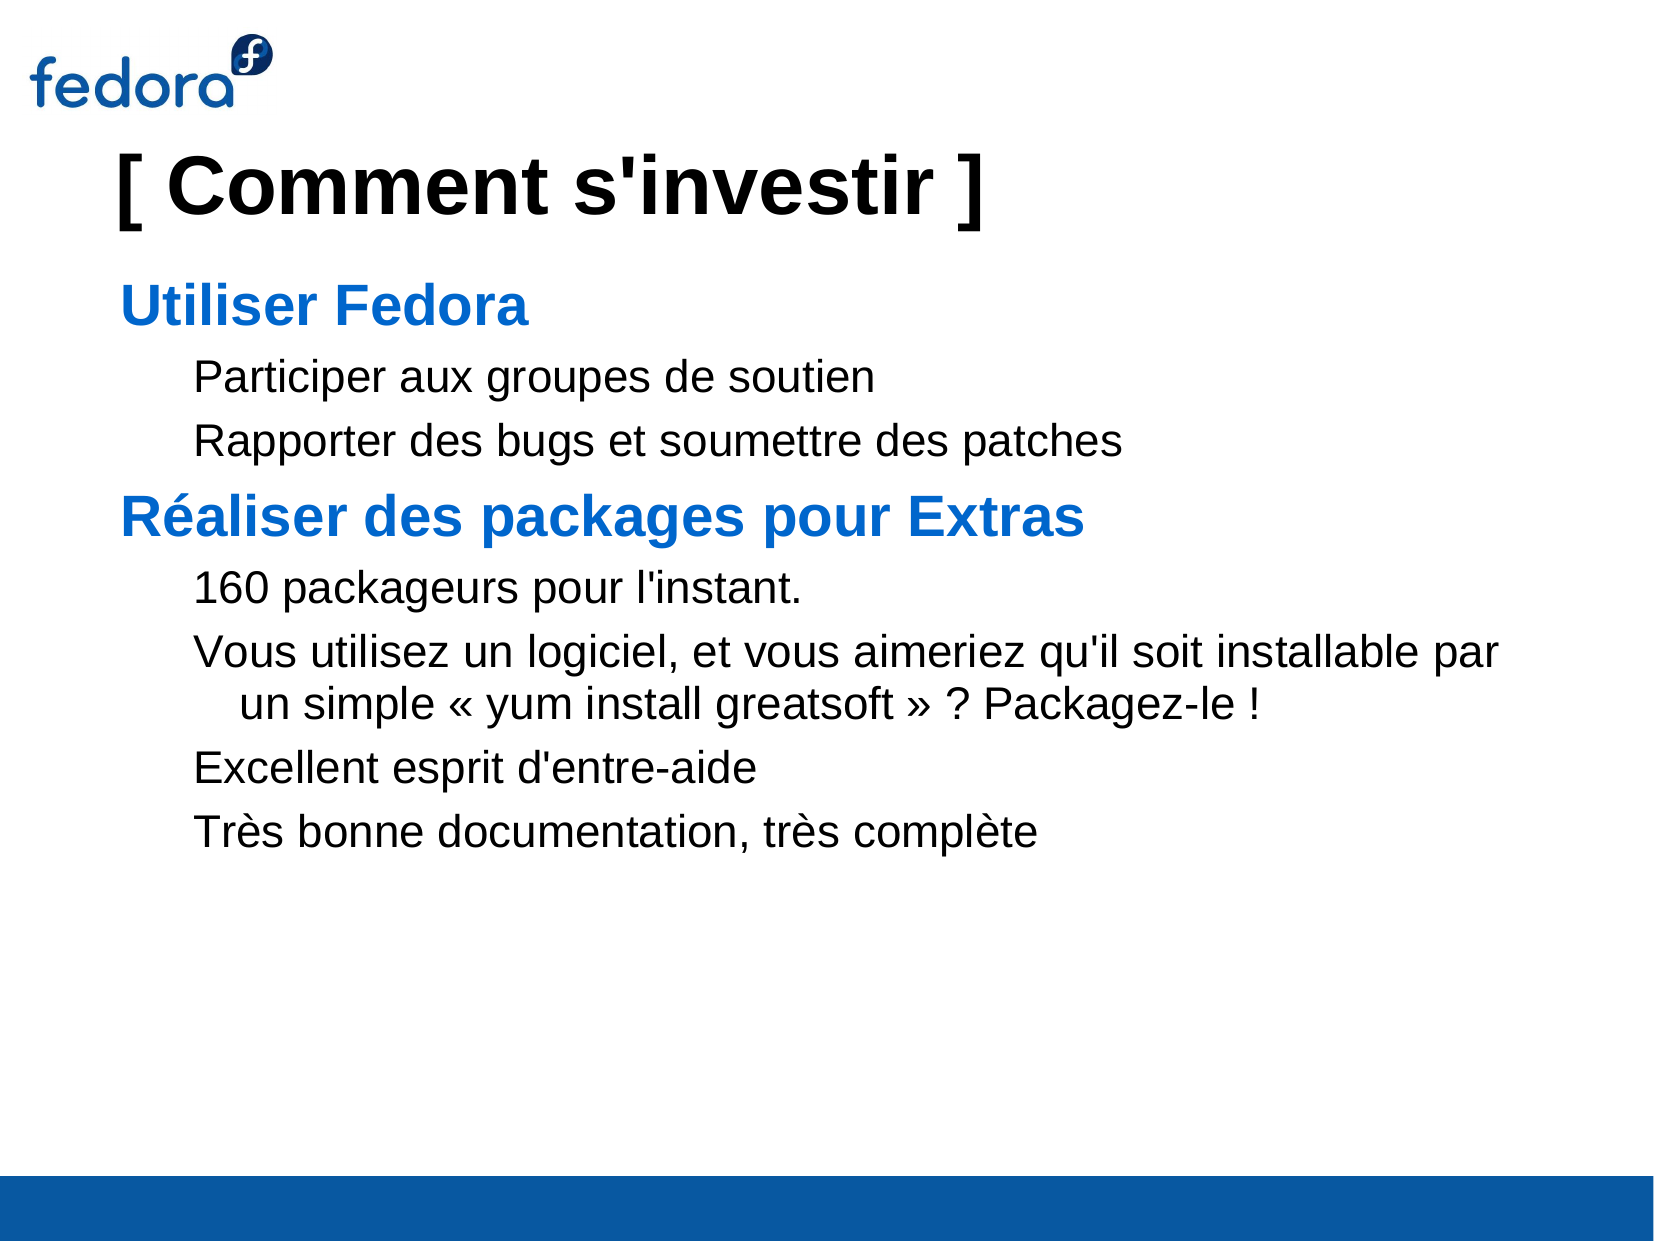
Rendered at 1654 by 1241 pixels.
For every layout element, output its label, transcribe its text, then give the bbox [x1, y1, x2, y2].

picture [0, 1176, 1654, 1241]
title [ Comment s'investir ] [115, 122, 1521, 249]
picture [22, 27, 277, 115]
list Utiliser Fedora Participer aux groupes de soutien Rapporter des bugs et soumettre des patches Réaliser des packages pour Extras 160 packageurs pour l'instant. Vous utilisez un logiciel, et vous aimeriez qu'il soit installable par un simple « yum install greatsoft » ? Packagez-le ! Excellent esprit d'entre-aide Très bonne documentation, très complète [118, 272, 1523, 1092]
